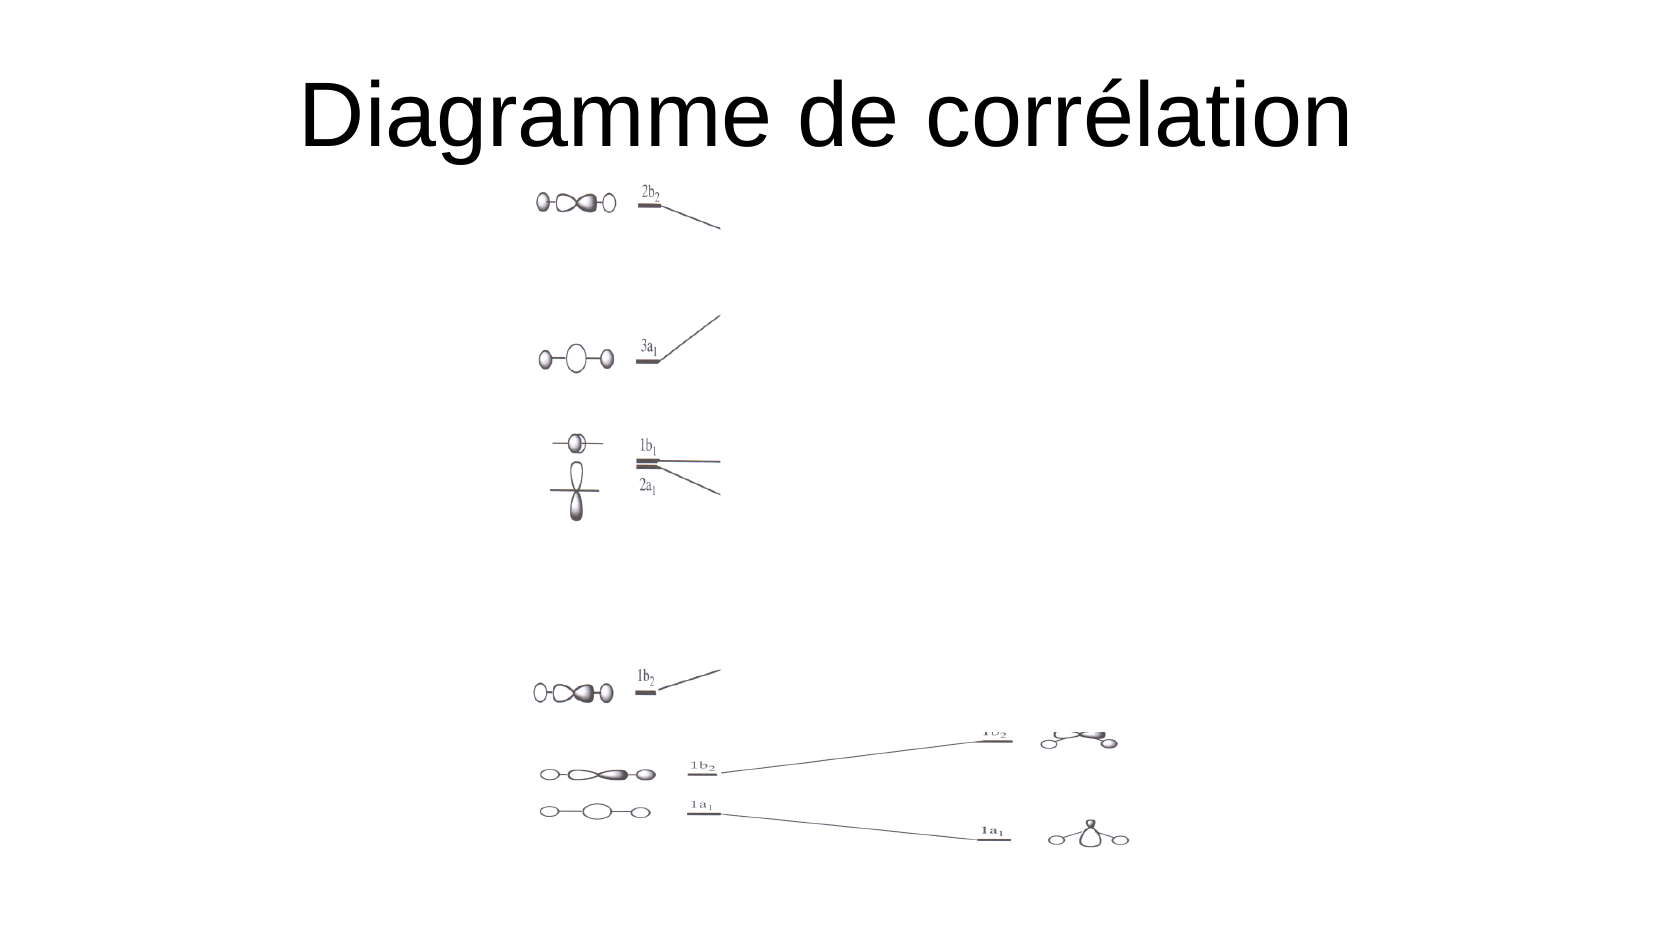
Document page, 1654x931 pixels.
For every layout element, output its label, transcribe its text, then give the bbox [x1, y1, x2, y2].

picture [519, 177, 1170, 875]
title Diagramme de corrélation [82, 37, 1571, 193]
